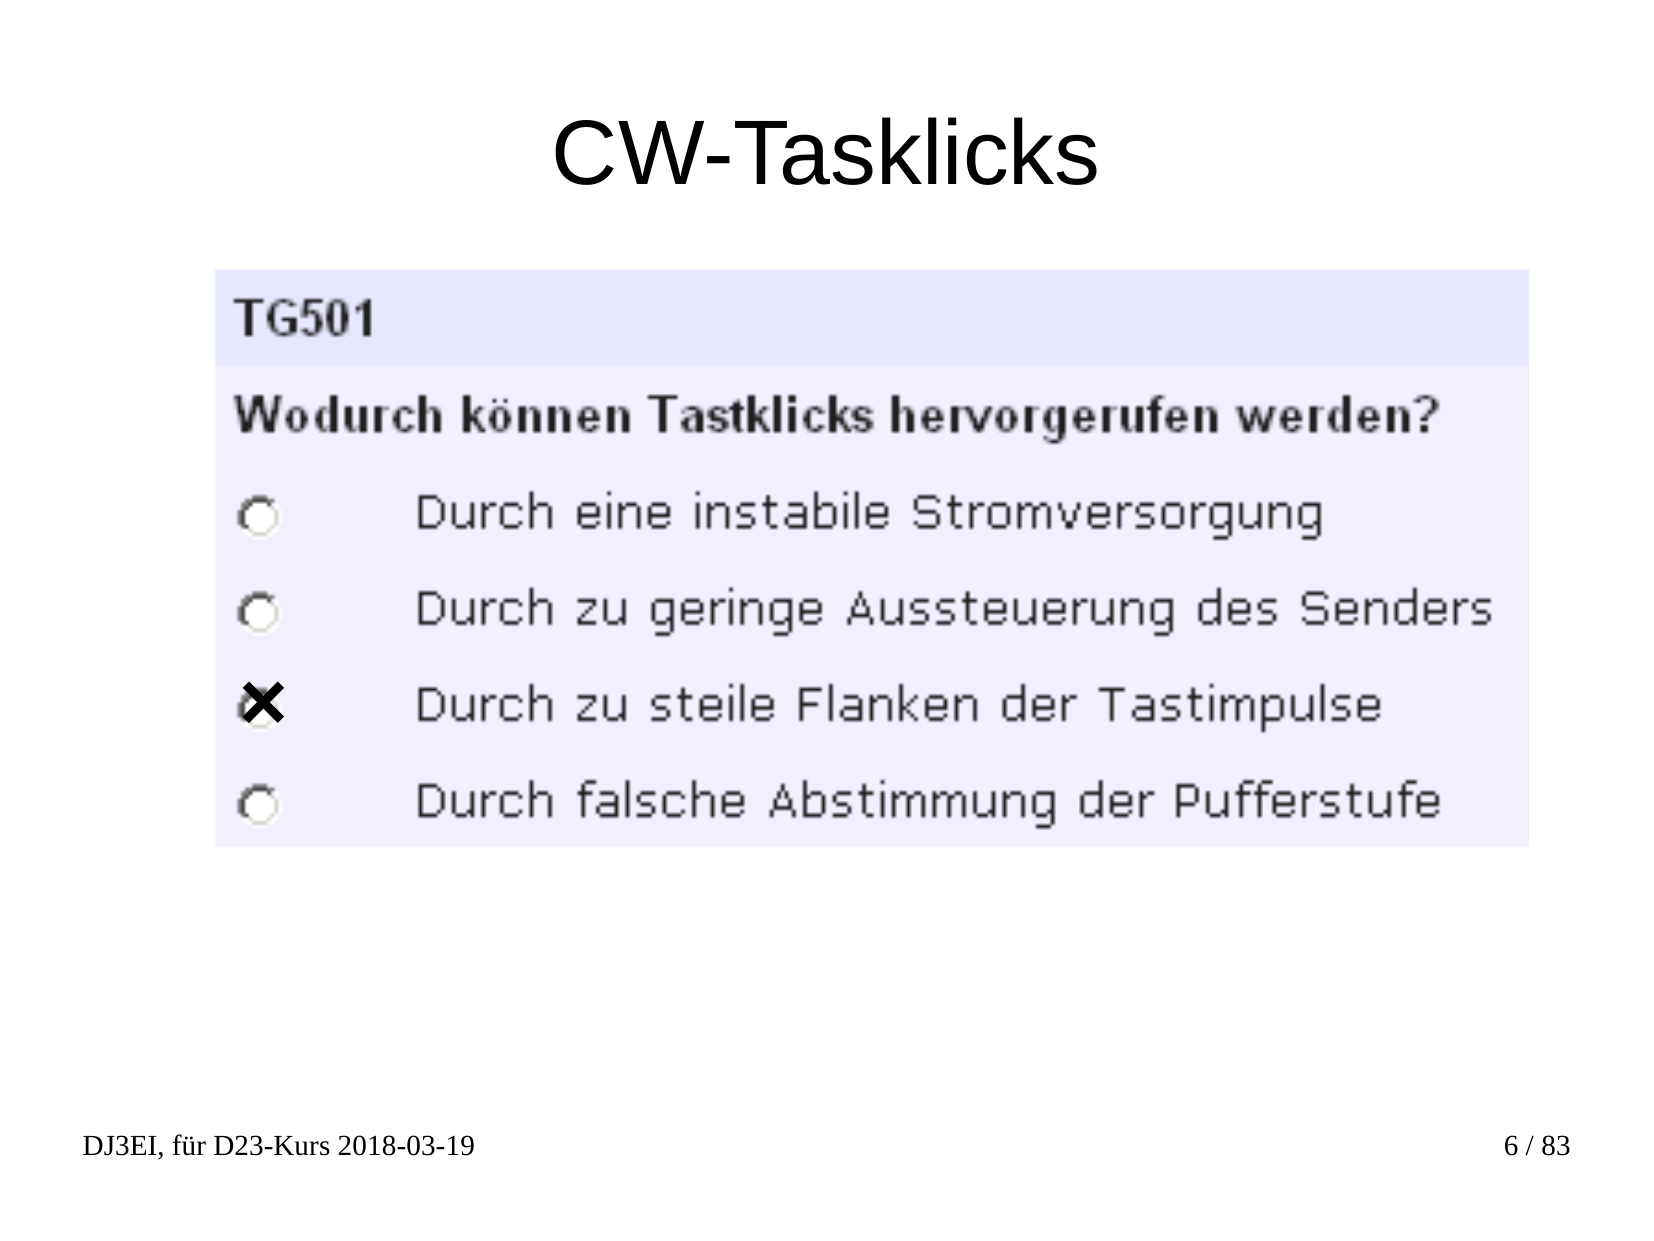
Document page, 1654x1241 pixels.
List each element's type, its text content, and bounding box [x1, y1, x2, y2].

title CW-Tasklicks [82, 49, 1571, 257]
text_box × [224, 648, 286, 756]
picture [165, 256, 1529, 863]
